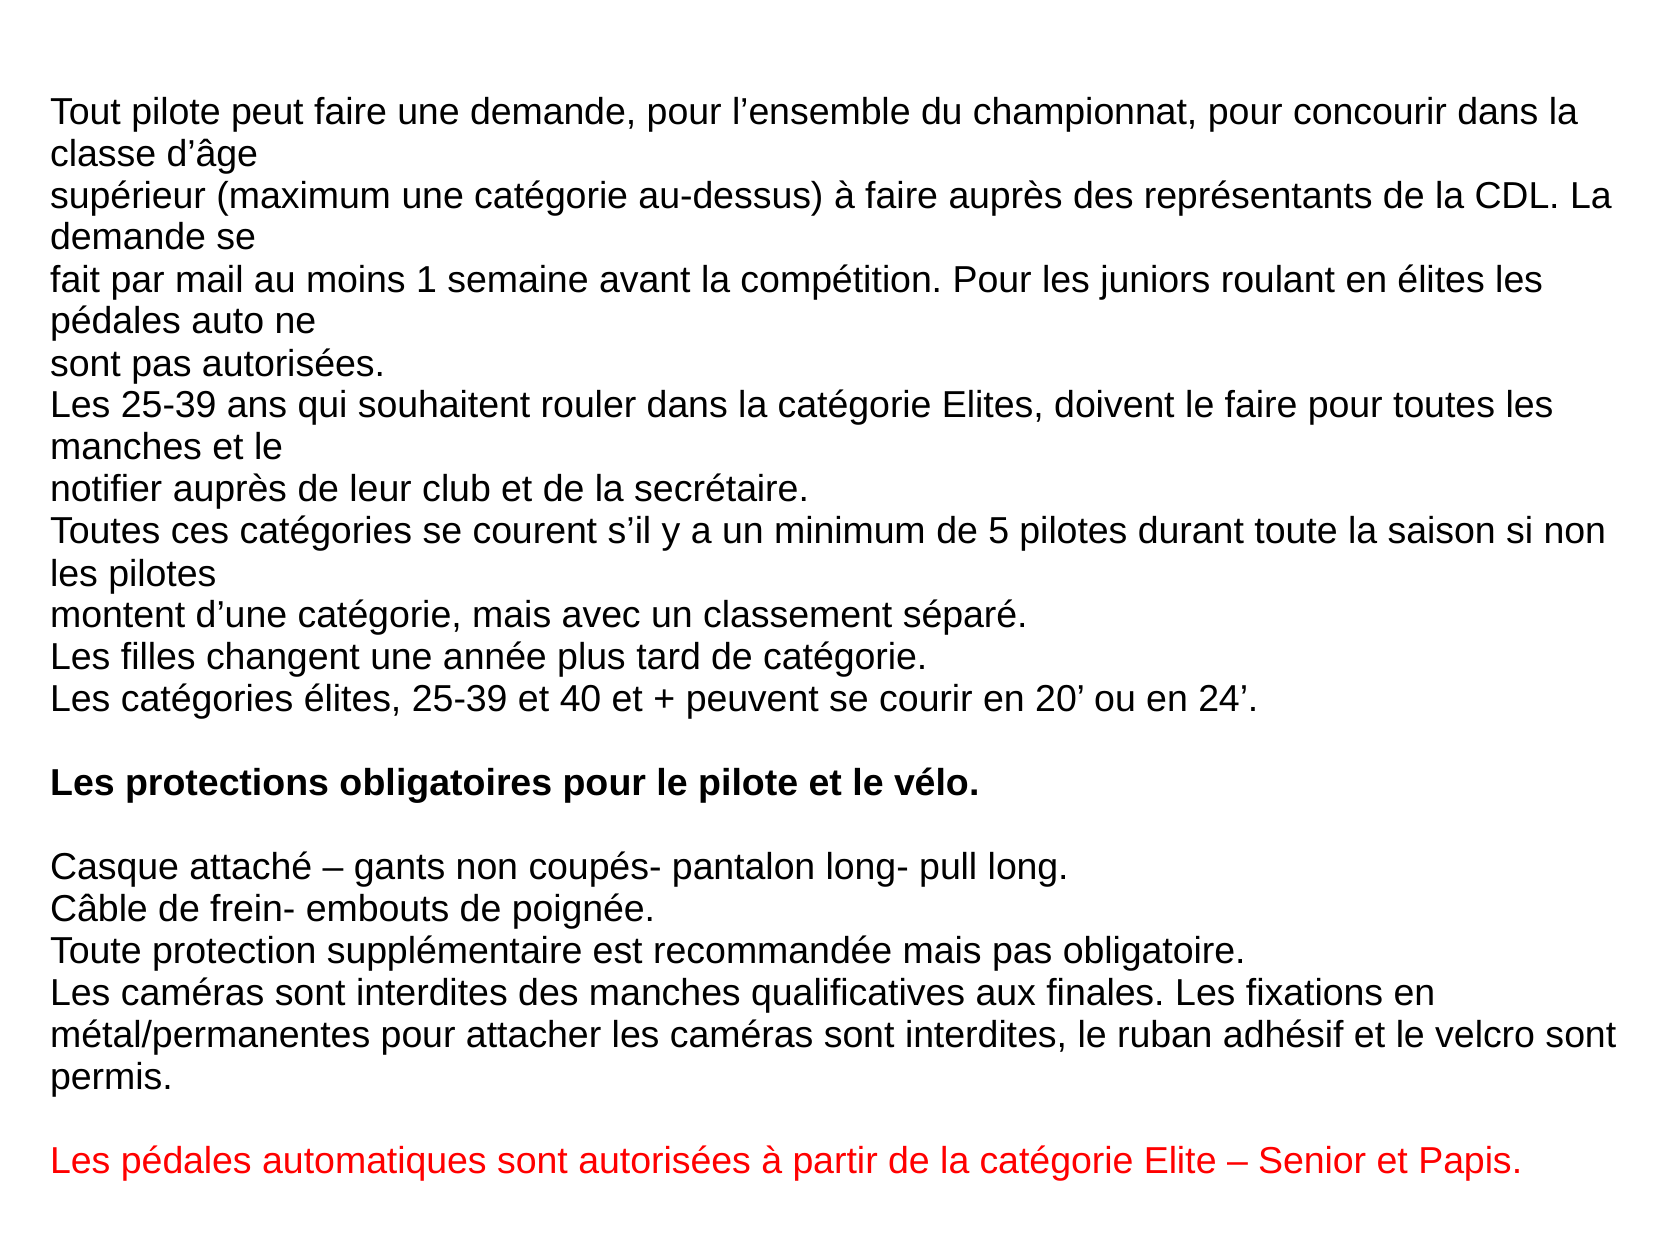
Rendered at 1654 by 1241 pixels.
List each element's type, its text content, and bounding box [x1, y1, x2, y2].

text_box Tout pilote peut faire une demande, pour l’ensemble du championnat, pour concourir dans la classe d’âge supérieur (maximum une catégorie au-dessus) à faire auprès des représentants de la CDL. La demande se fait par mail au moins 1 semaine avant la compétition. Pour les juniors roulant en élites les pédales auto ne sont pas autorisées. Les 25-39 ans qui souhaitent rouler dans la catégorie Elites, doivent le faire pour toutes les manches et le notifier auprès de leur club et de la secrétaire. Toutes ces catégories se courent s’il y a un minimum de 5 pilotes durant toute la saison si non les pilotes montent d’une catégorie, mais avec un classement séparé. Les filles changent une année plus tard de catégorie. Les catégories élites, 25-39 et 40 et + peuvent se courir en 20’ ou en 24’. Les protections obligatoires pour le pilote et le vélo. Casque attaché – gants non coupés- pantalon long- pull long. Câble de frein- embouts de poignée. Toute protection supplémentaire est recommandée mais pas obligatoire. Les caméras sont interdites des manches qualificatives aux finales. Les fixations en métal/permanentes pour attacher les caméras sont interdites, le ruban adhésif et le velcro sont permis. Les pédales automatiques sont autorisées à partir de la catégorie Elite – Senior et Papis. [35, 82, 1642, 1233]
